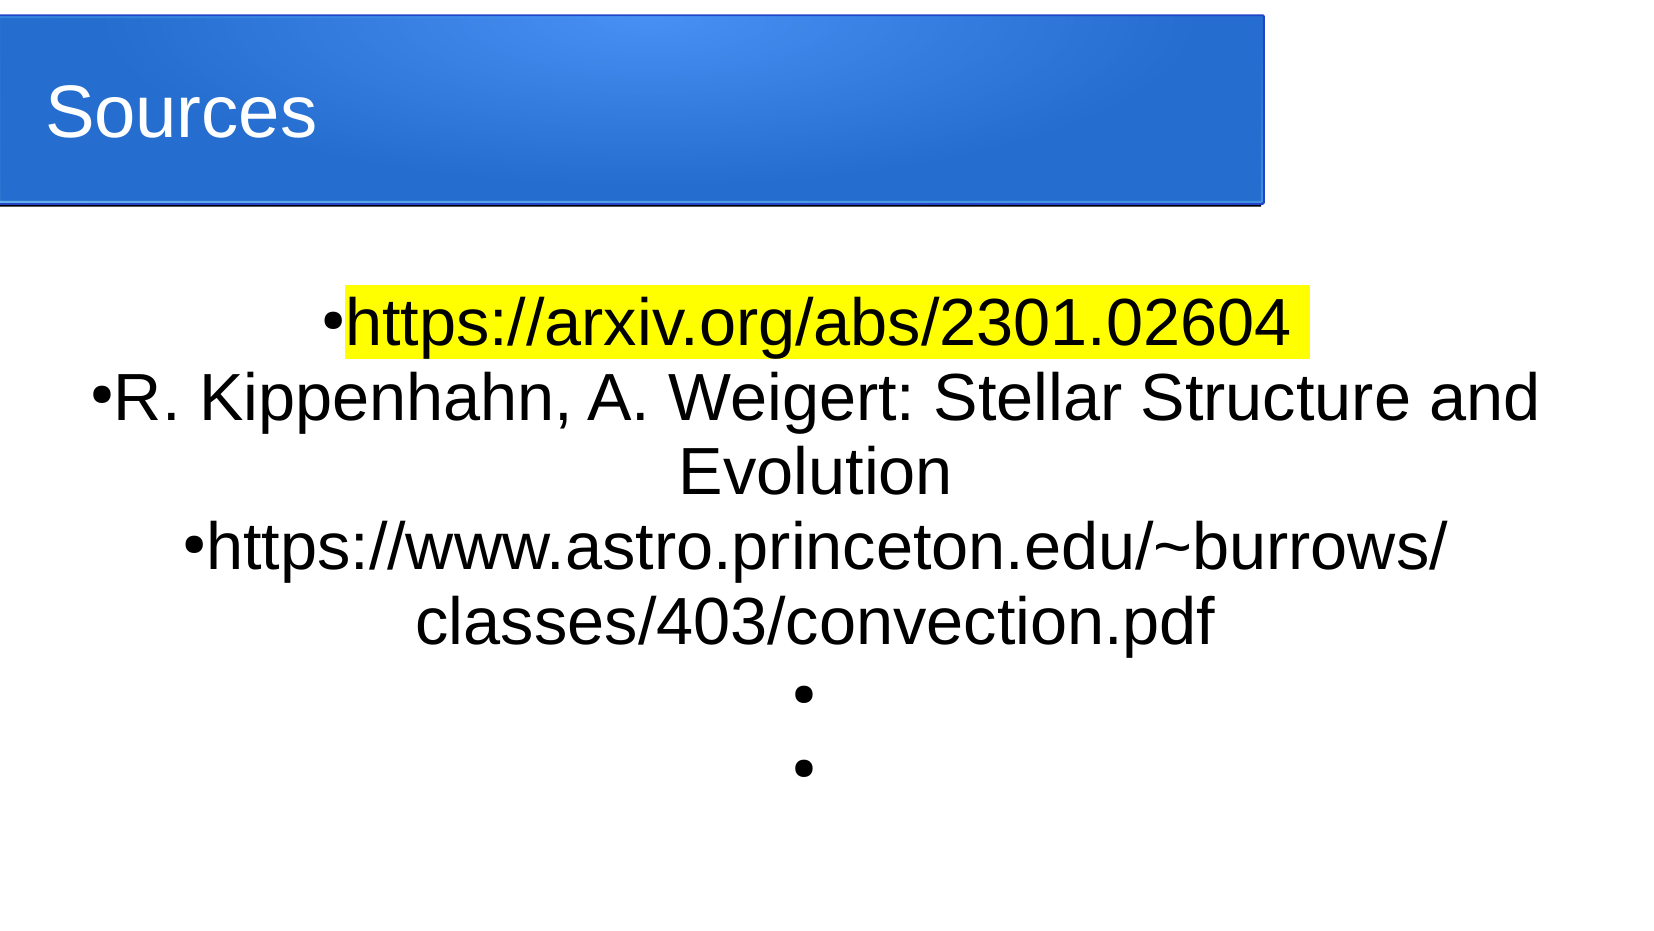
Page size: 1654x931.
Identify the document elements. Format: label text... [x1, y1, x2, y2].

title Sources [45, 29, 1261, 196]
subtitle https://arxiv.org/abs/2301.02604 R. Kippenhahn, A. Weigert: Stellar Structure and Evolution https://www.astro.princeton.edu/~burrows/classes/403/convection.pdf [71, 276, 1561, 817]
